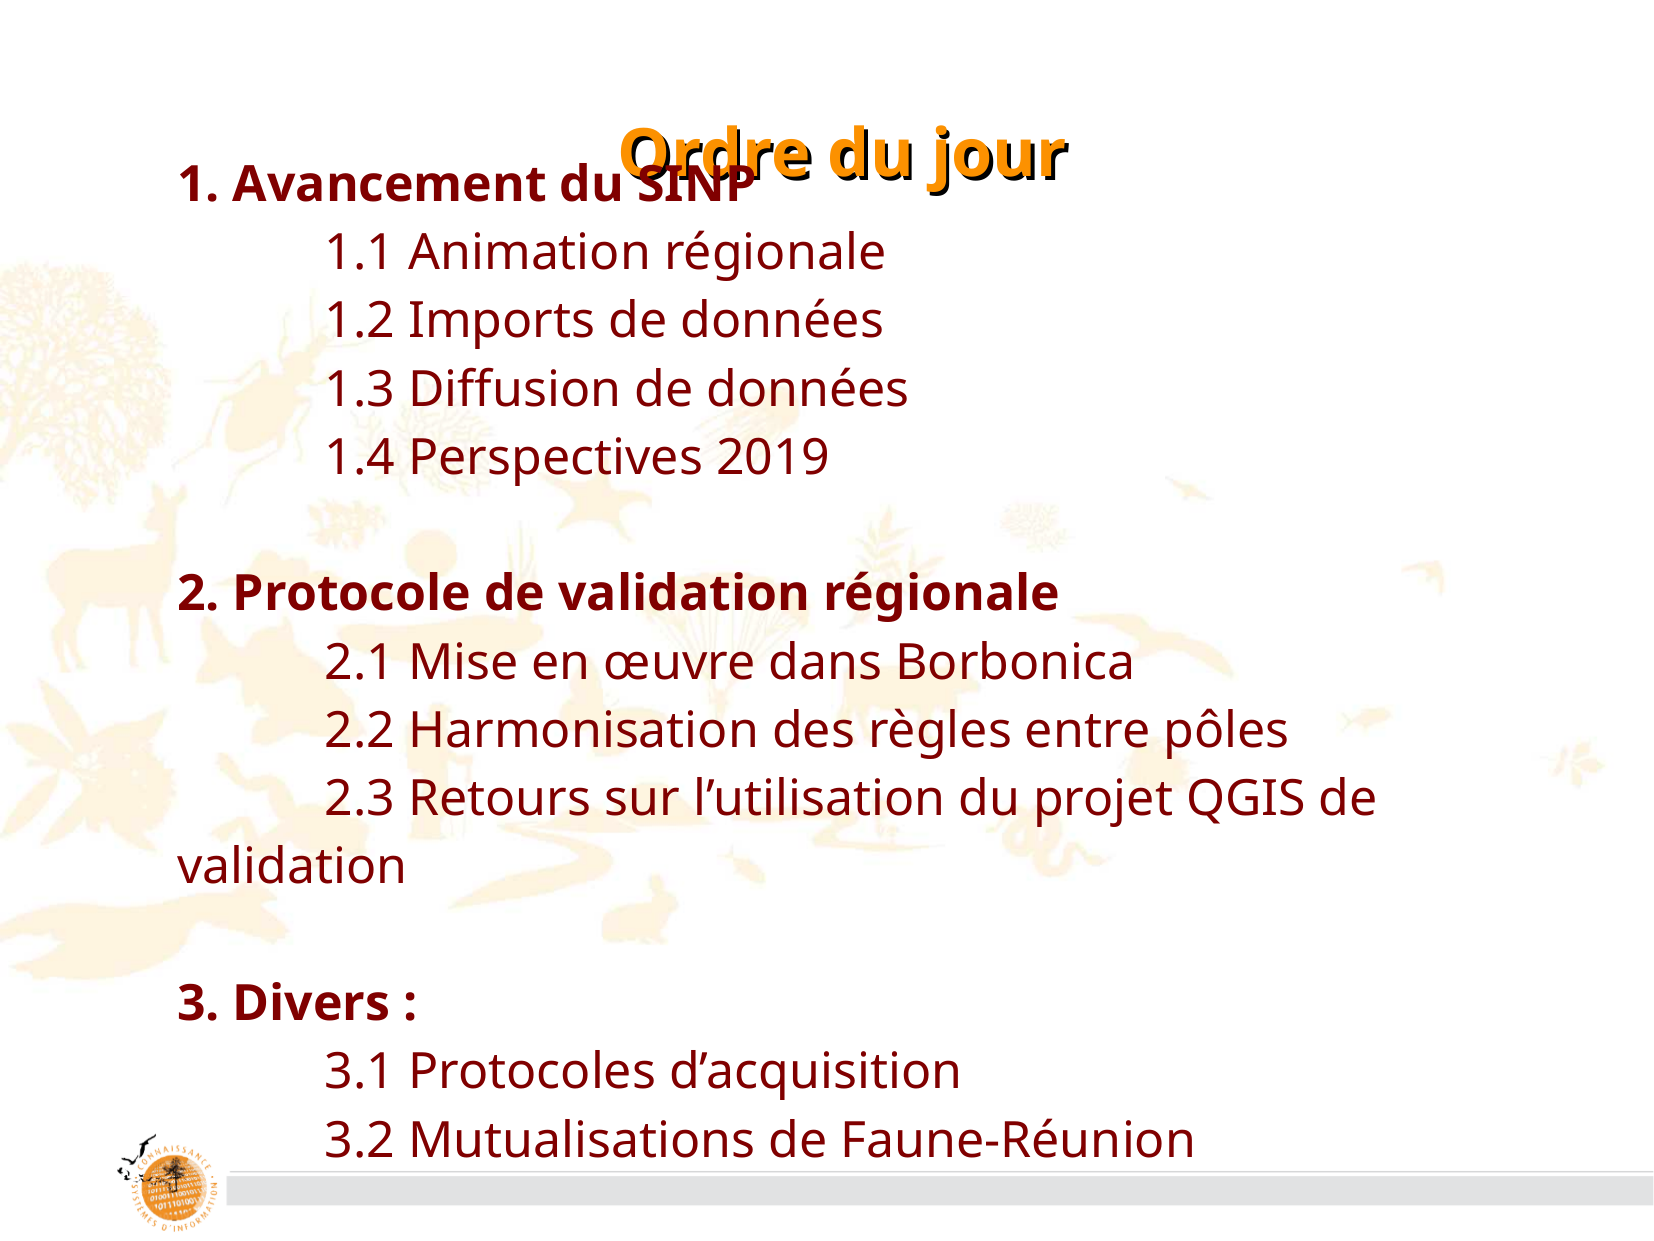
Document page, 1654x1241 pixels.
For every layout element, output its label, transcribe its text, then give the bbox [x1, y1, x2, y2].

title Ordre du jour [86, 46, 1575, 254]
subtitle 1. Avancement du SINP 1.1 Animation régionale 1.2 Imports de données 1.3 Diffusion de données 1.4 Perspectives 2019 2. Protocole de validation régionale 2.1 Mise en œuvre dans Borbonica 2.2 Harmonisation des règles entre pôles 2.3 Retours sur l’utilisation du projet QGIS de validation 3. Divers : 3.1 Protocoles d’acquisition 3.2 Mutualisations de Faune-Réunion [177, 324, 1565, 1063]
picture [0, 0, 1654, 1241]
